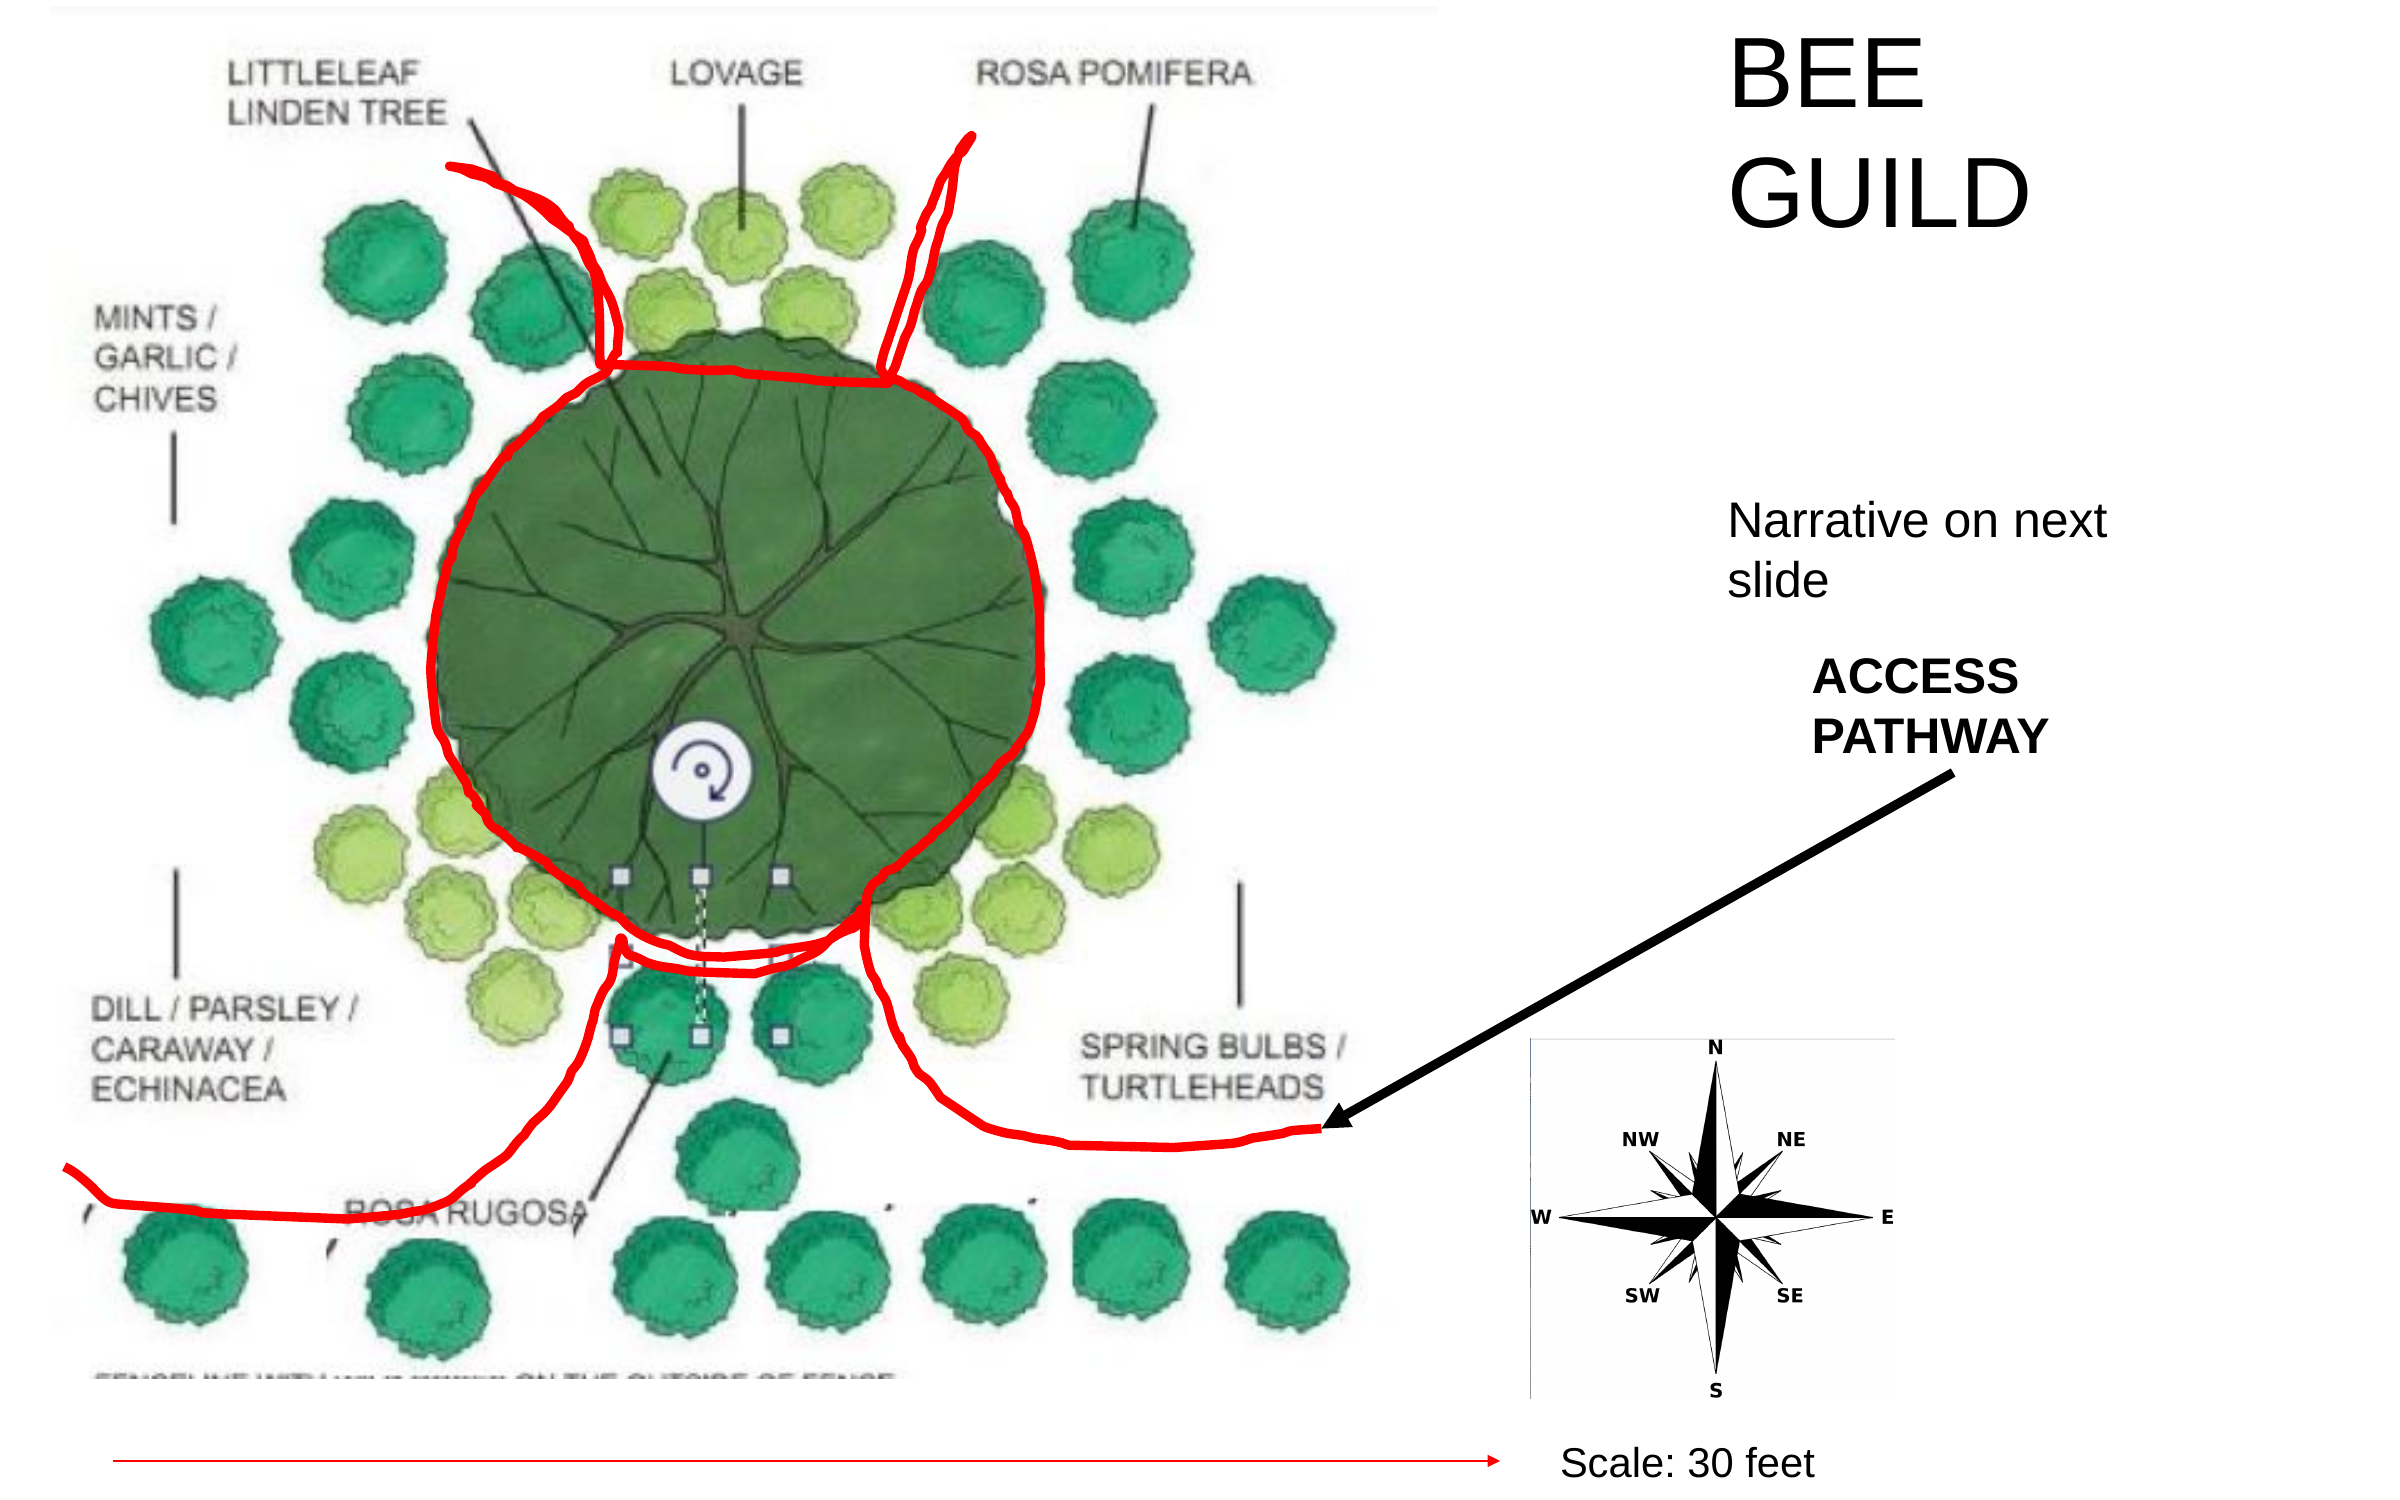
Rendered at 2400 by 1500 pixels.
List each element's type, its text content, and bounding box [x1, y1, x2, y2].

picture [886, 180, 948, 370]
picture [604, 299, 614, 359]
text_box ACCESS PATHWAY [1796, 636, 2110, 772]
text_box Scale: 30 feet [1545, 1428, 2021, 1493]
picture [50, 6, 1438, 1379]
picture [436, 370, 1035, 952]
text_box BEE GUILD Narrative on next slide [1712, 0, 2143, 615]
picture [1530, 1038, 1895, 1399]
